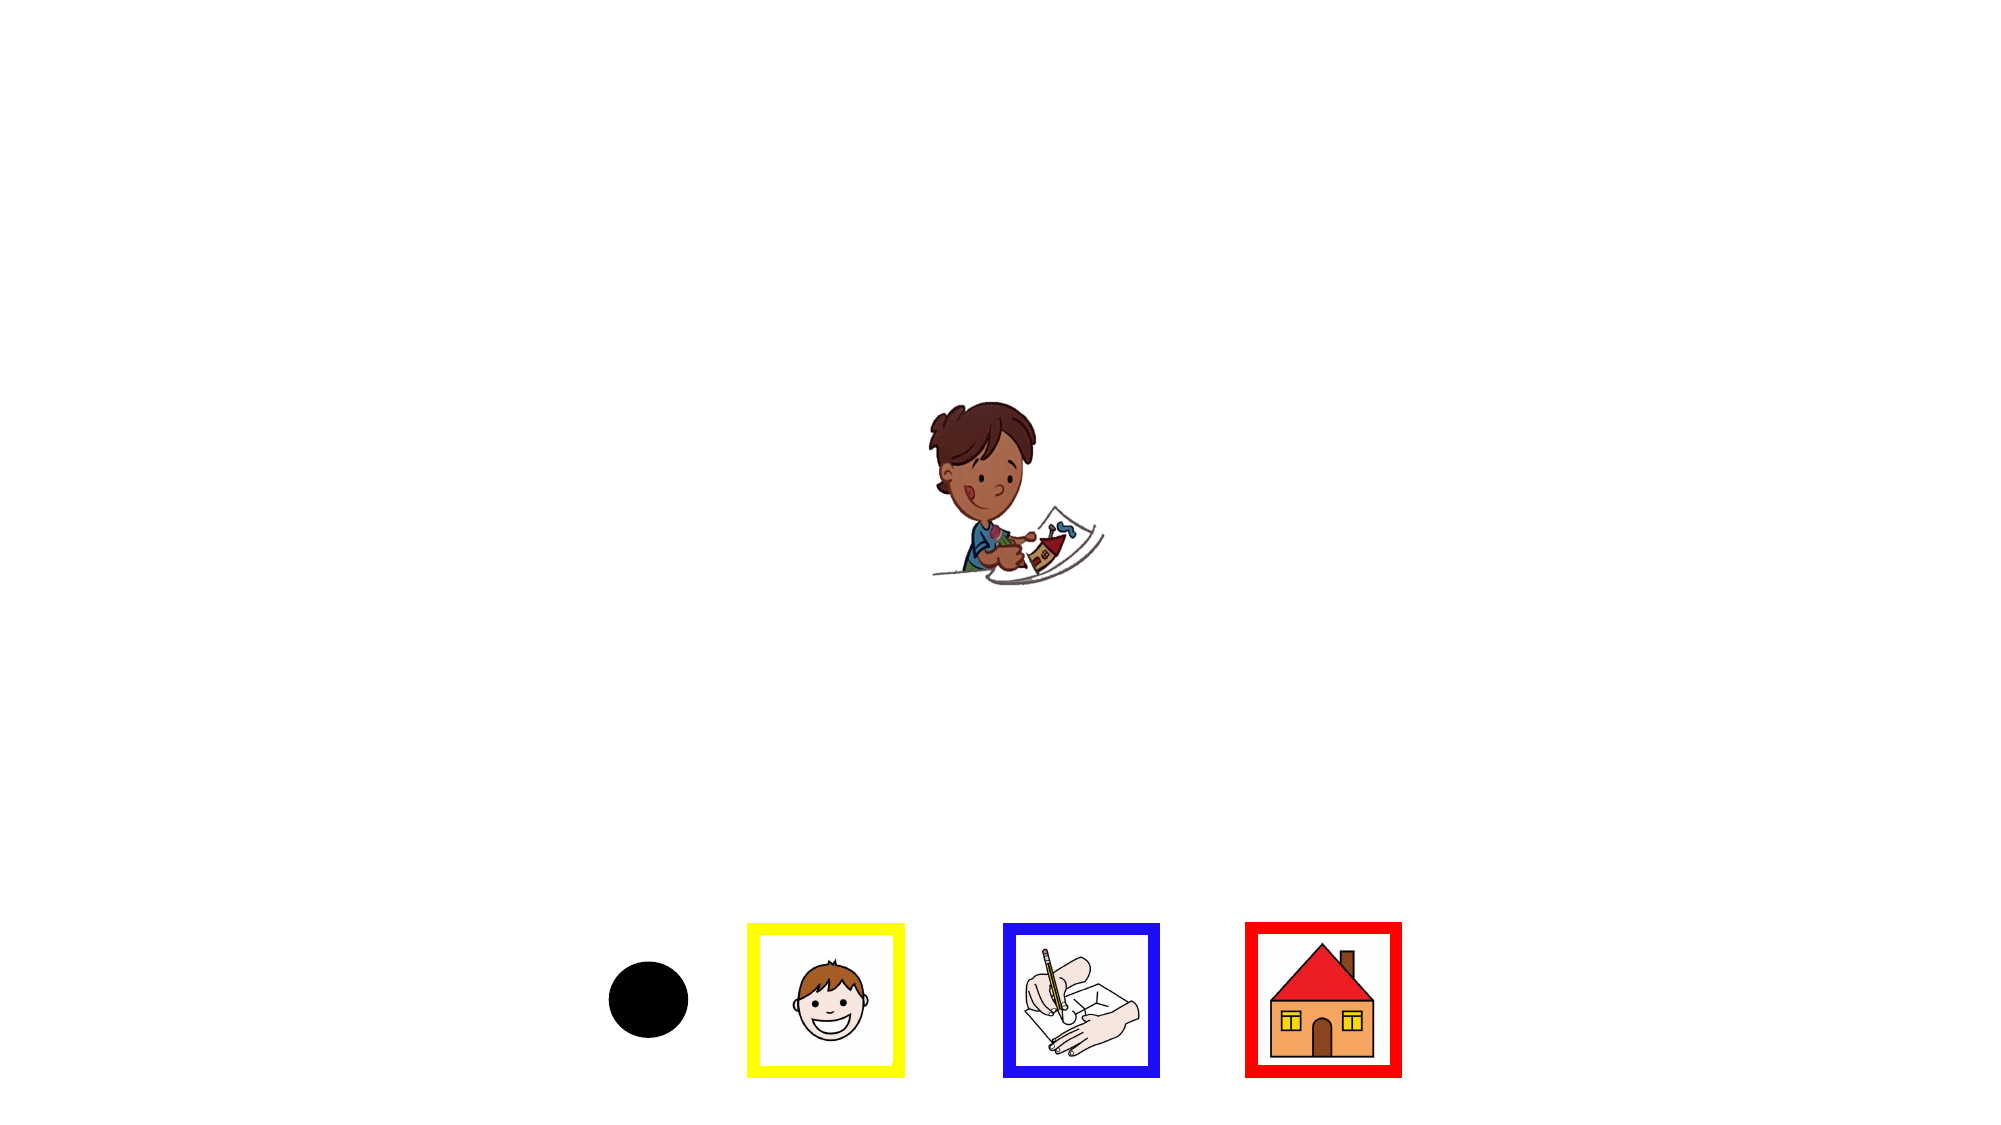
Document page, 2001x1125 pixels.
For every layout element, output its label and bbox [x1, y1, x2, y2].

picture [760, 935, 893, 1062]
text_box [609, 962, 688, 1037]
picture [367, 0, 1920, 975]
picture [1022, 943, 1141, 1062]
picture [1260, 938, 1384, 1062]
text_box [1009, 928, 1155, 1072]
text_box [1251, 928, 1397, 1072]
